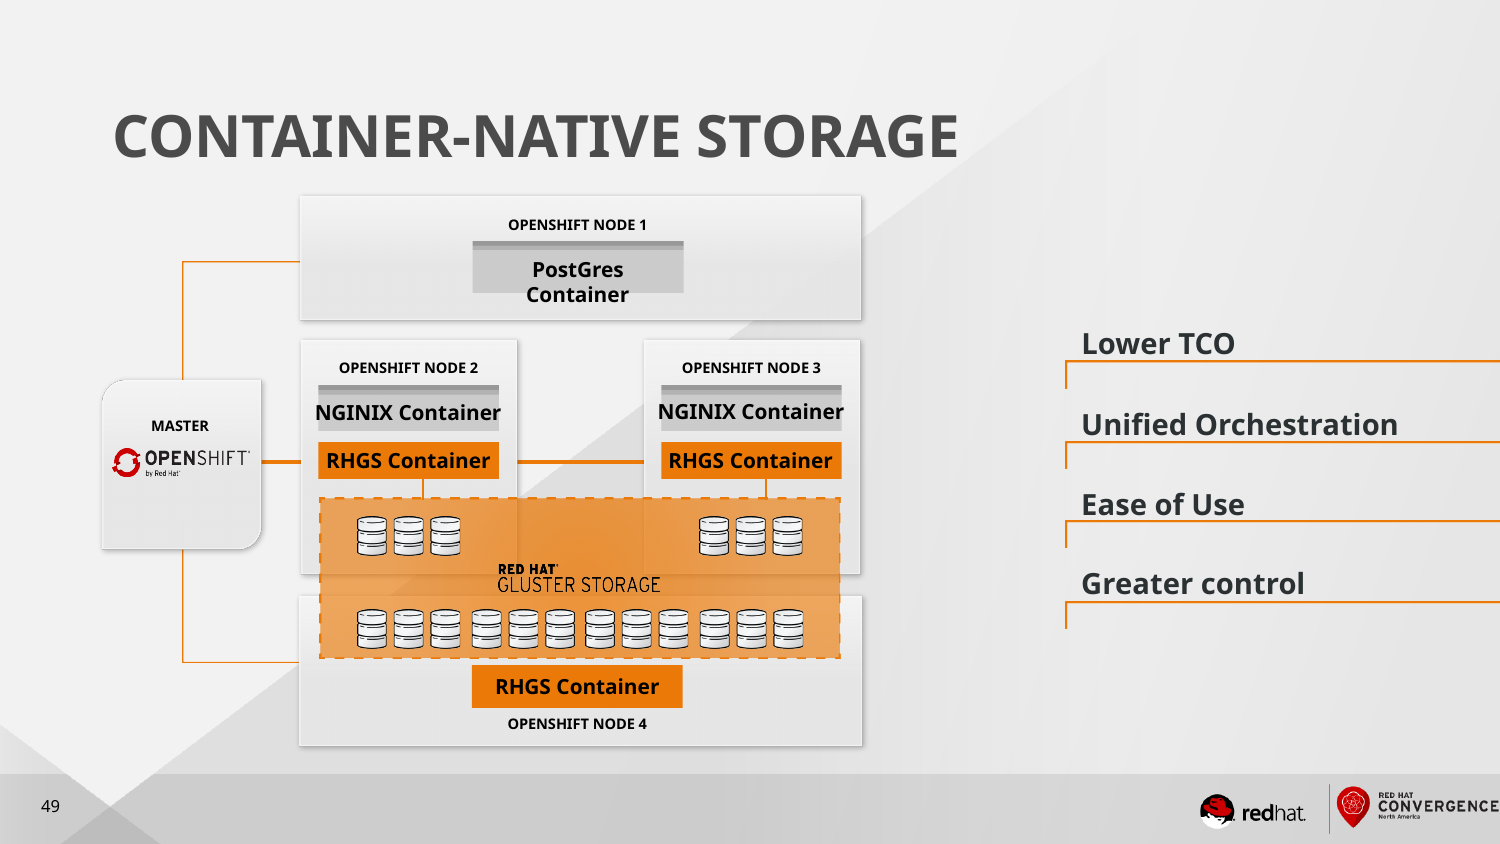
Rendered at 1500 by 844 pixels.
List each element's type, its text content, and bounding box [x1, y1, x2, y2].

text_box RHGS Container [644, 439, 857, 472]
slide_number <number> [0, 786, 75, 832]
text_box OPENSHIFT NODE 2 [318, 351, 499, 384]
text_box RHGS Container [471, 666, 683, 699]
text_box OPENSHIFT NODE 1 [472, 208, 683, 241]
text_box Greater control [1073, 557, 1461, 590]
title CONTAINER-NATIVE STORAGE [112, 0, 1388, 169]
text_box PostGres Container [472, 248, 683, 281]
text_box NGINIX Container [645, 391, 858, 424]
text_box OPENSHIFT NODE 4 [471, 708, 683, 741]
text_box Lower TCO [1073, 318, 1306, 351]
text_box NGINIX Container [301, 392, 515, 425]
text_box Unified Orchestration [1073, 398, 1461, 431]
text_box OPENSHIFT NODE 3 [661, 351, 842, 384]
picture [0, 0, 1500, 844]
text_box MASTER [115, 409, 245, 442]
text_box RHGS Container [301, 439, 515, 472]
text_box Ease of Use [1073, 478, 1461, 511]
